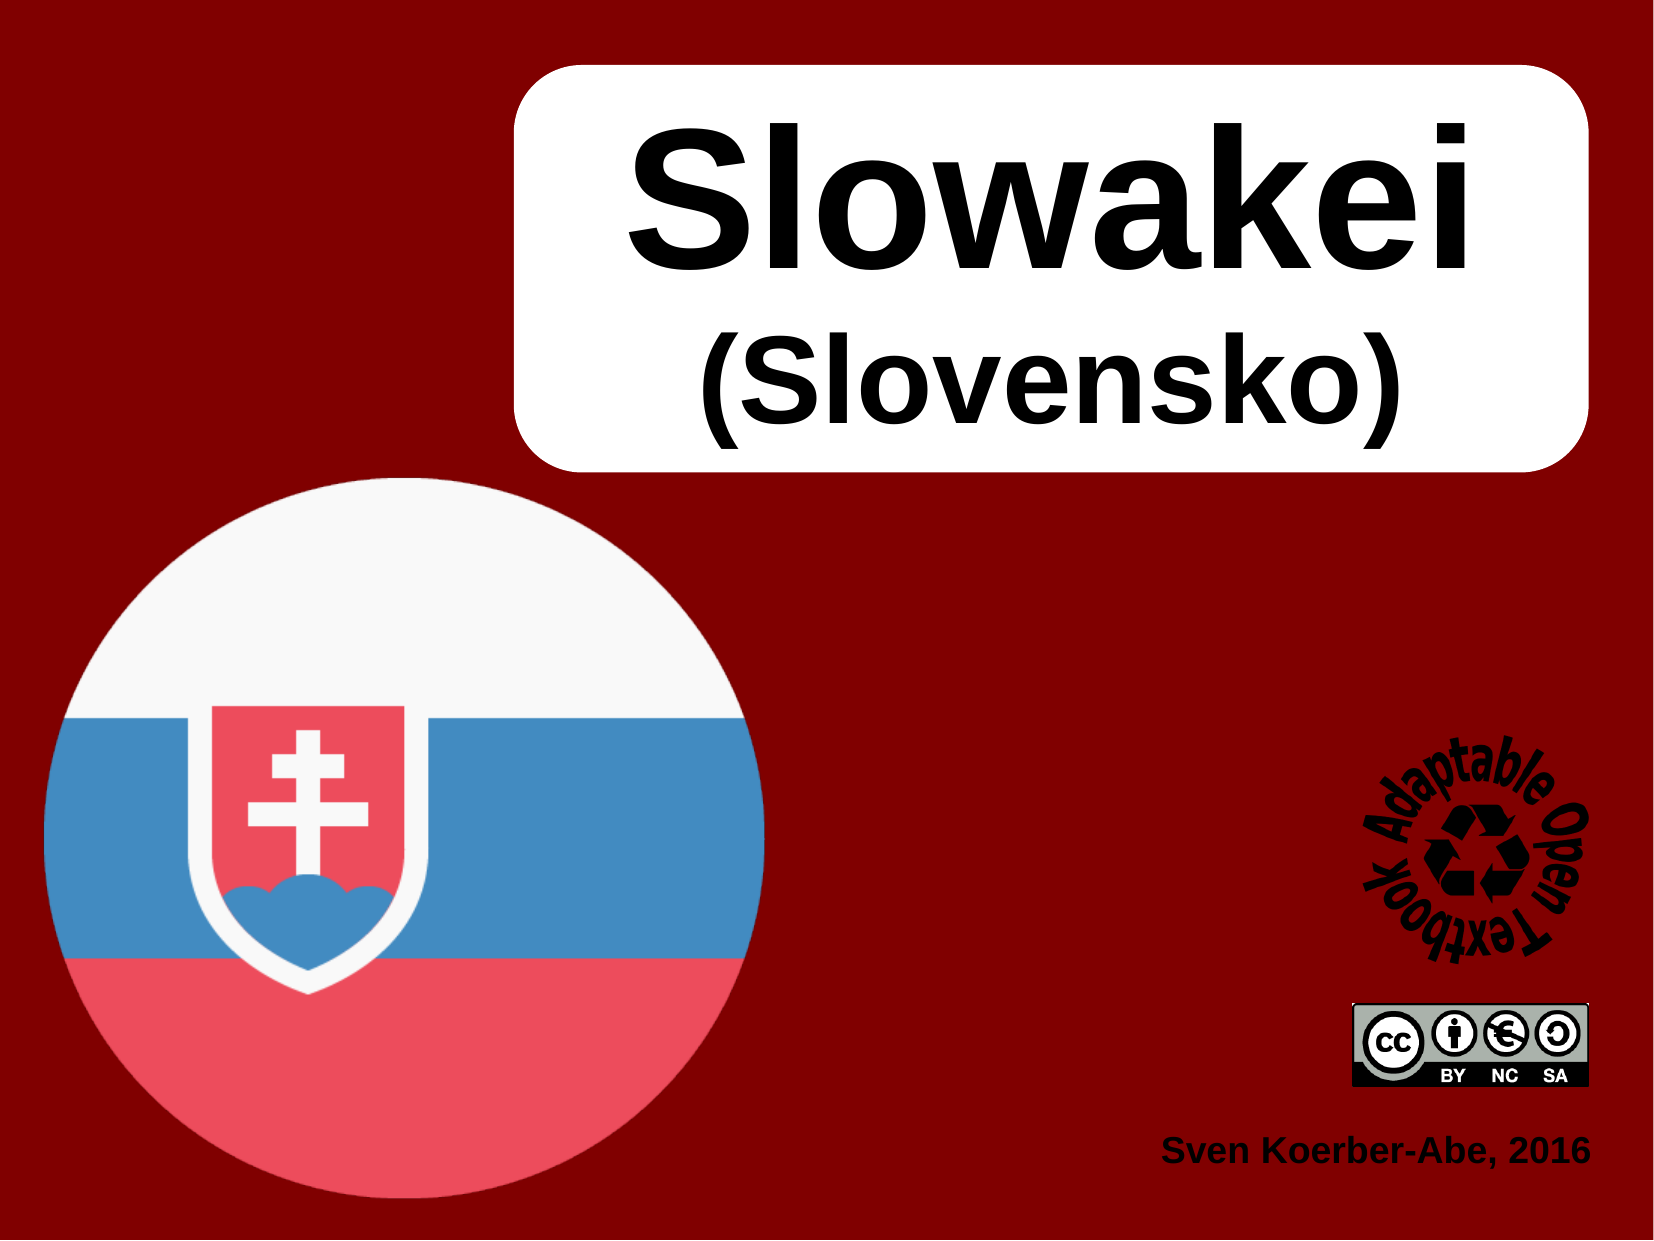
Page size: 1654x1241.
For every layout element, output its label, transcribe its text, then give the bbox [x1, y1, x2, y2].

picture [20, 454, 789, 1223]
picture [1358, 732, 1595, 969]
picture [1352, 1003, 1589, 1087]
text_box Slowakei (Slovensko) [513, 64, 1589, 473]
text_box Sven Koerber-Abe, 2016 [1098, 1122, 1607, 1182]
